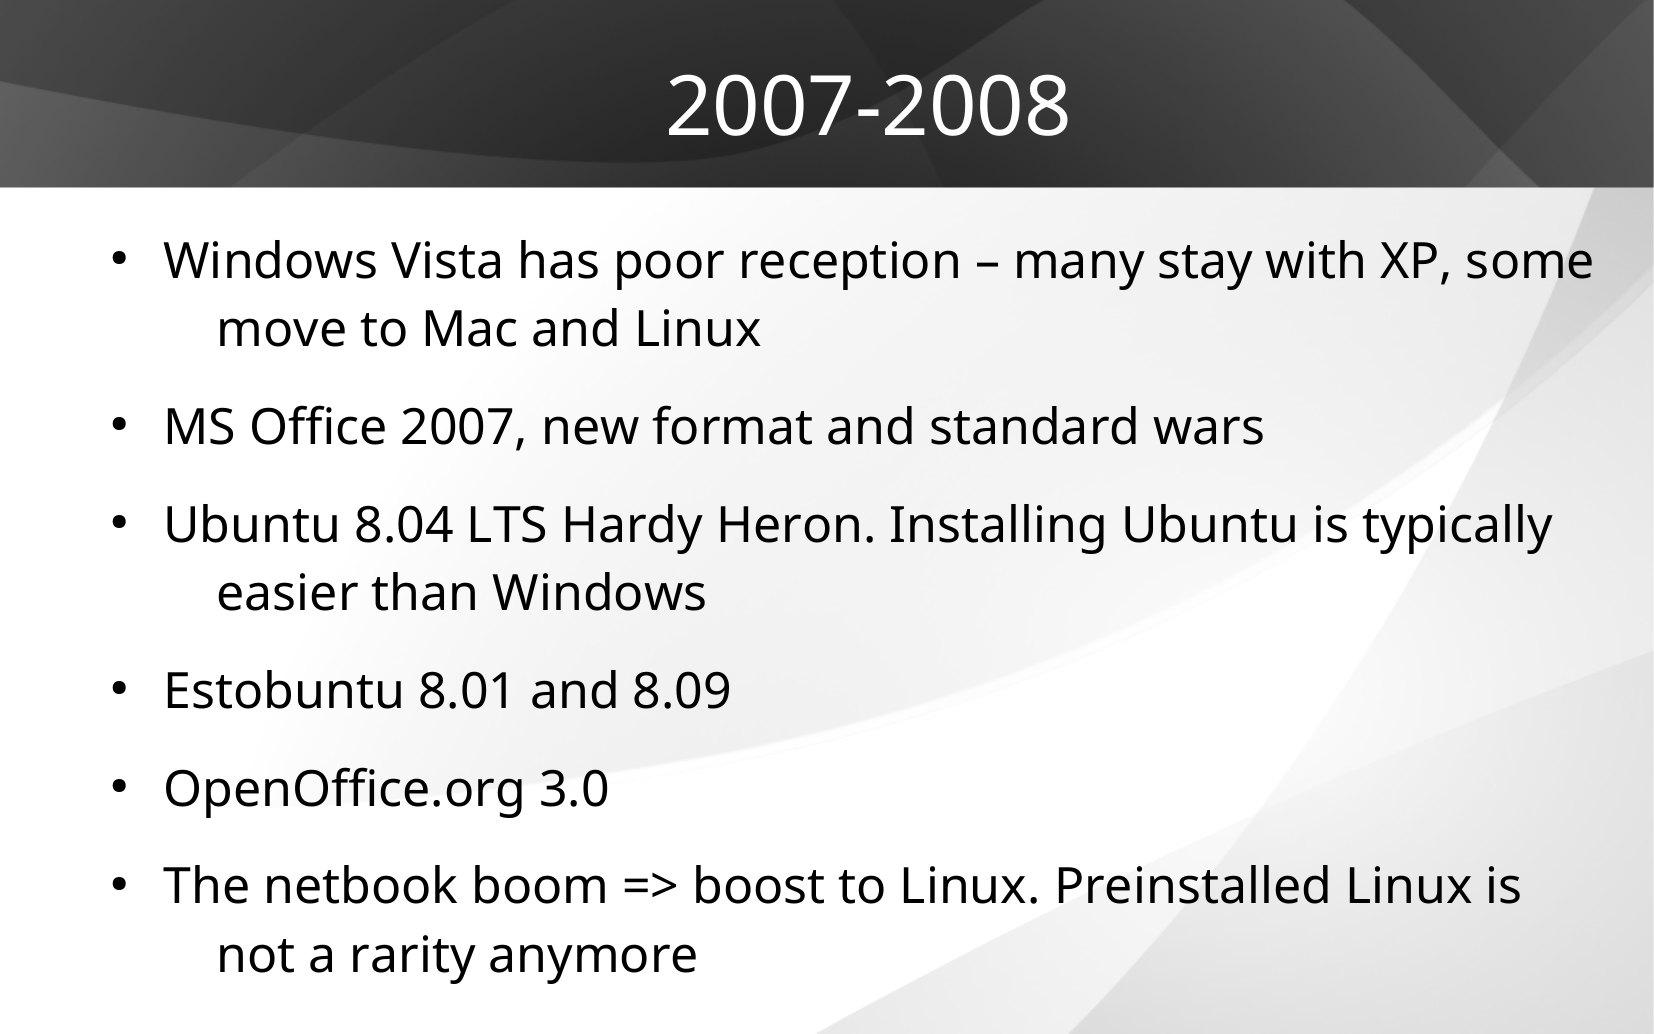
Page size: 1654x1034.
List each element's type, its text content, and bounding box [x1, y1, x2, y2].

list Windows Vista has poor reception – many stay with XP, some move to Mac and Linux MS Office 2007, new format and standard wars Ubuntu 8.04 LTS Hardy Heron. Installing Ubuntu is typically easier than Windows Estobuntu 8.01 and 8.09 OpenOffice.org 3.0 The netbook boom => boost to Linux. Preinstalled Linux is not a rarity anymore [75, 225, 1613, 1013]
picture [0, 0, 1654, 1034]
title 2007-2008 [124, 0, 1613, 208]
